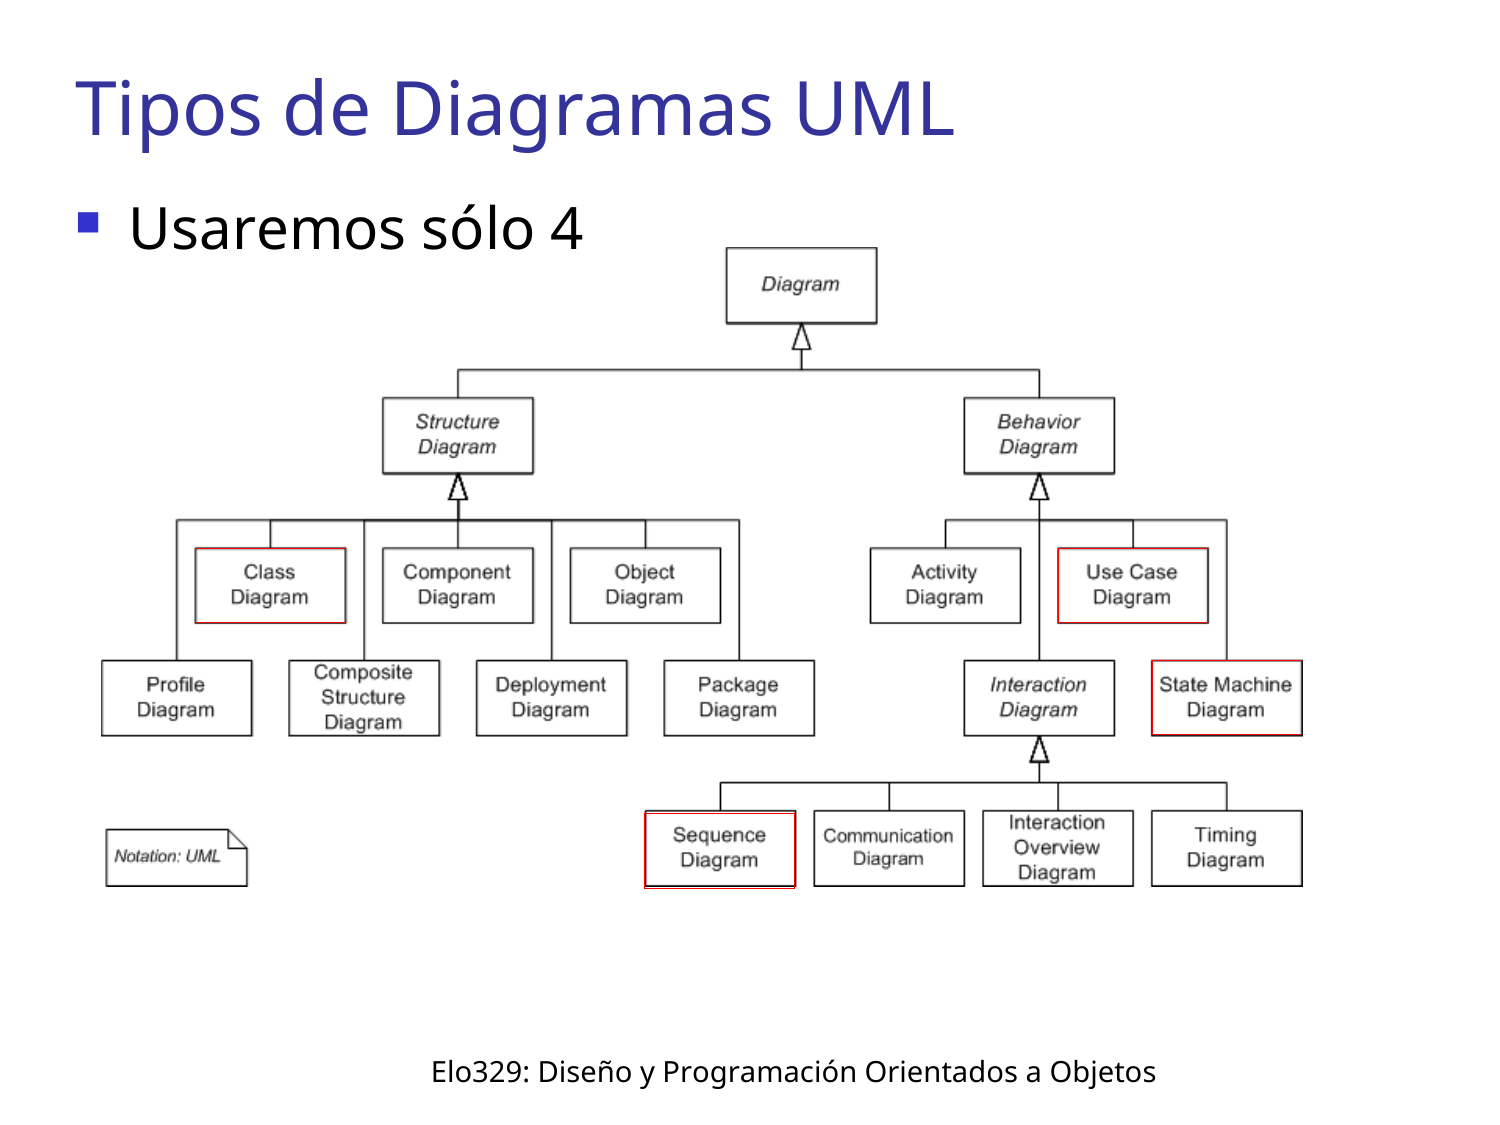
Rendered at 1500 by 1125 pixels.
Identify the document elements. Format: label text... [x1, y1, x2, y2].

title Tipos de Diagramas UML [75, 25, 1449, 188]
list Usaremos sólo 4 [75, 187, 1446, 1036]
